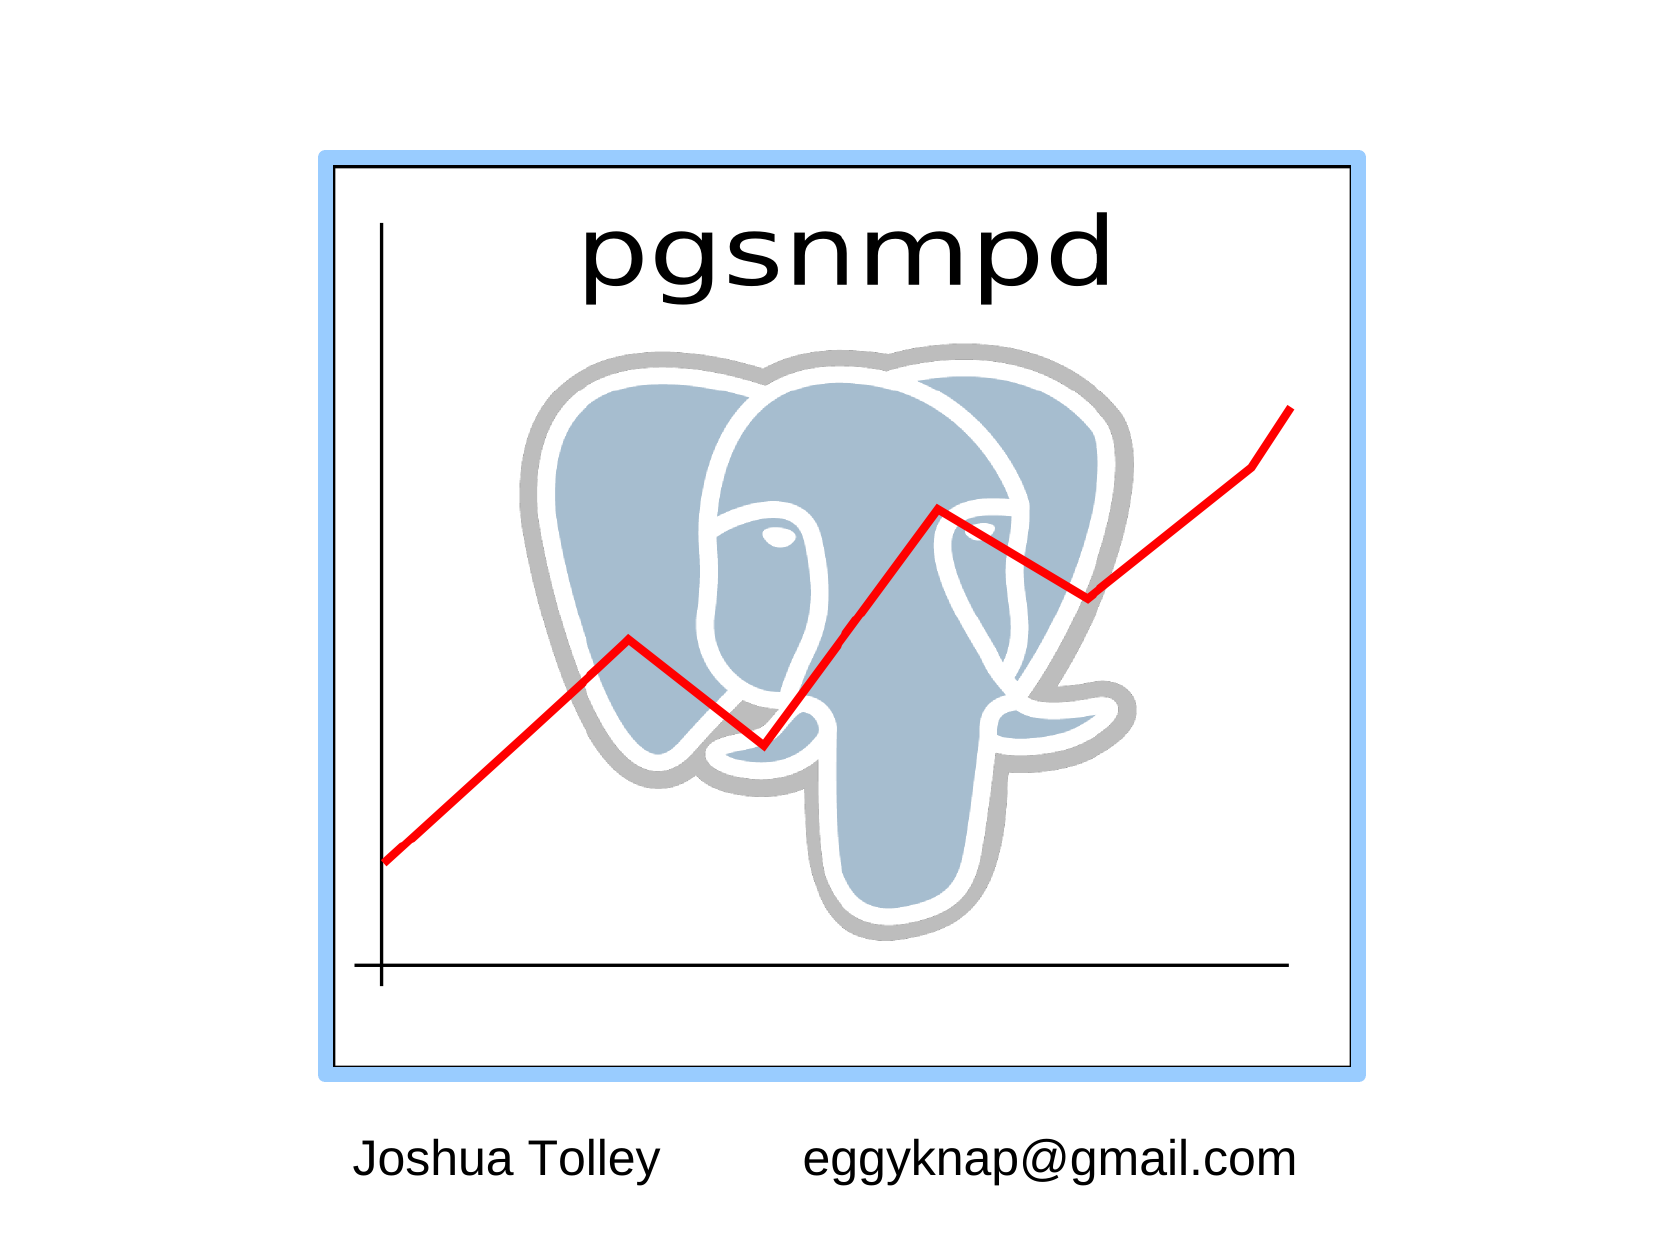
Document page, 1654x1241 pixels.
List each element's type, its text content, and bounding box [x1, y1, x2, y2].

text_box Joshua Tolley eggyknap@gmail.com [337, 1123, 1313, 1201]
picture [332, 165, 1352, 1068]
